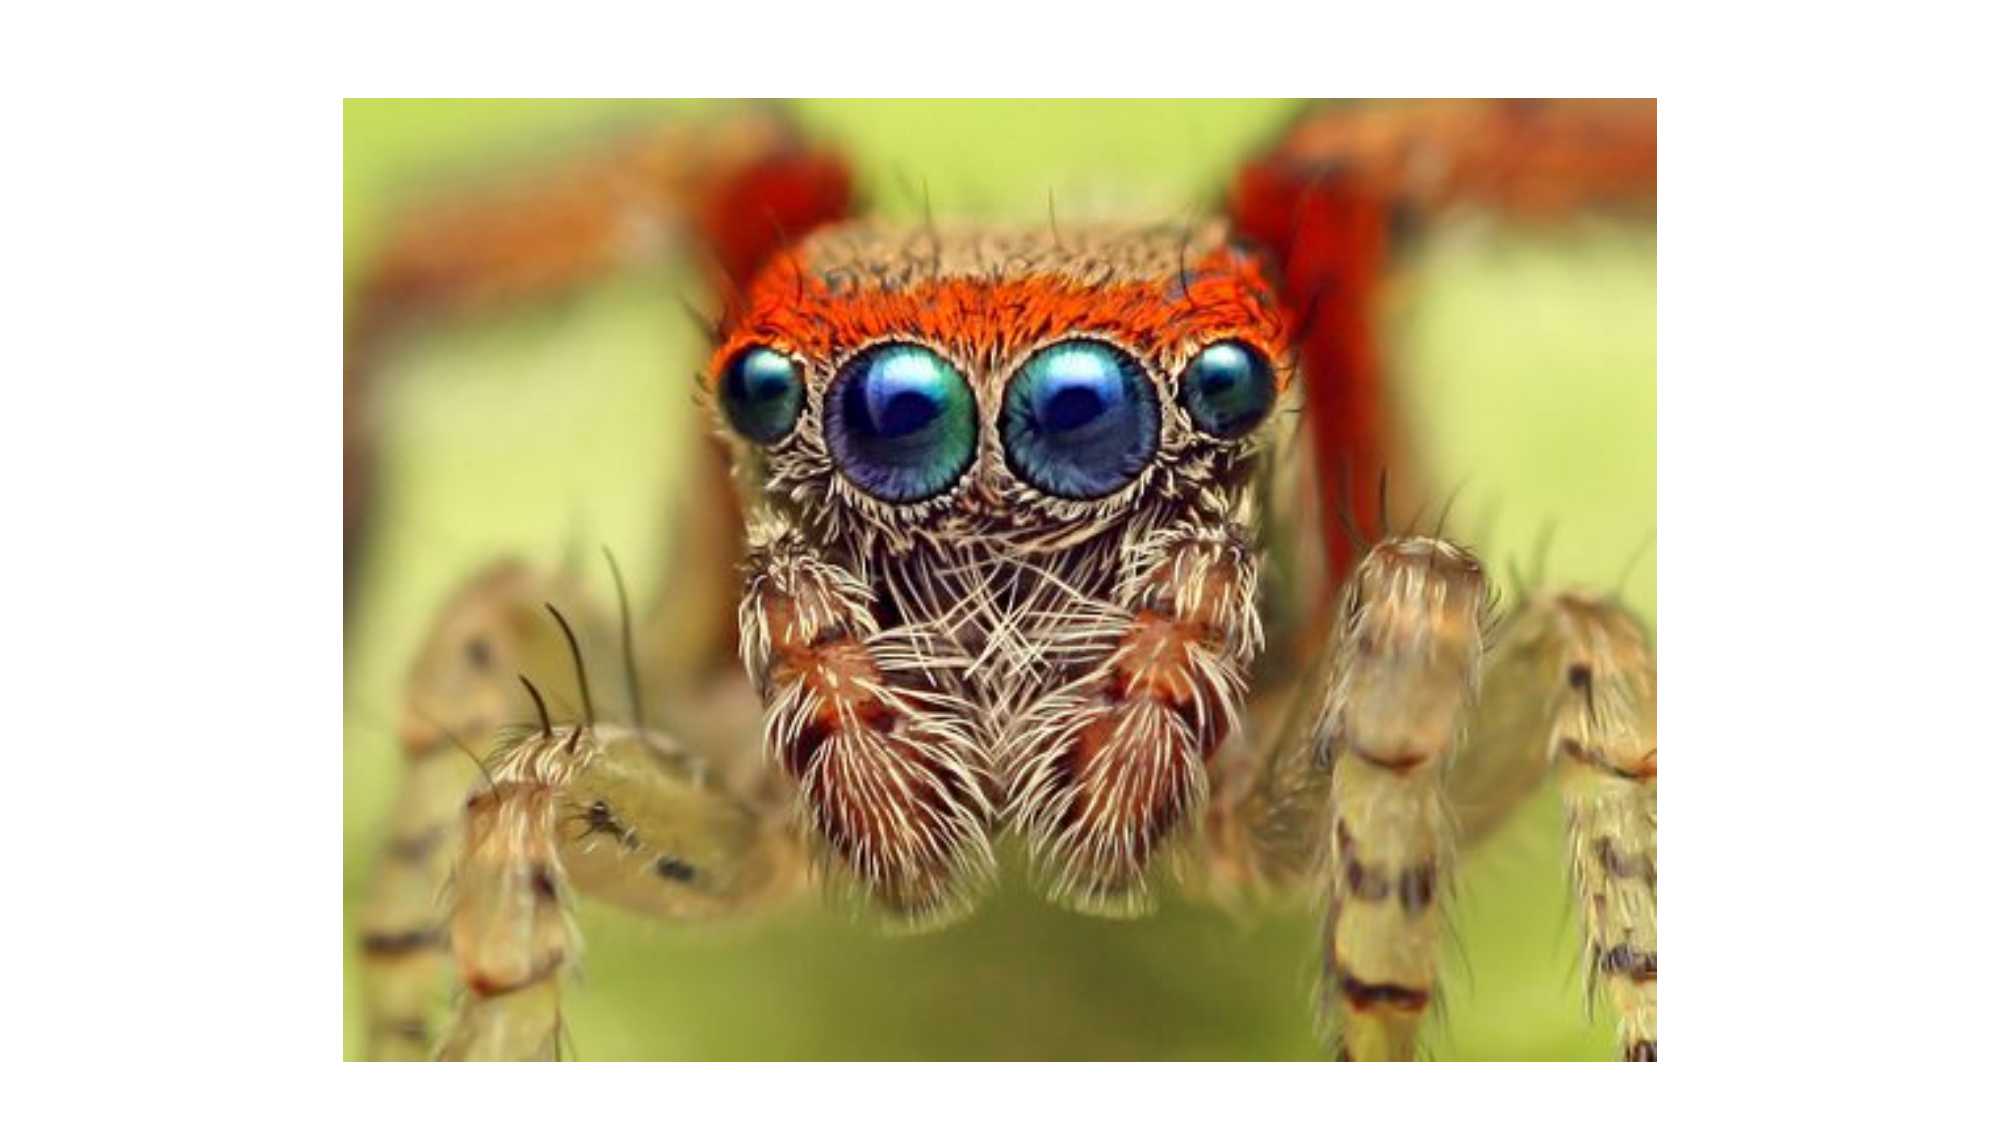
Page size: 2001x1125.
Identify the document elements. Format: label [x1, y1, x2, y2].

picture [343, 98, 1657, 1062]
